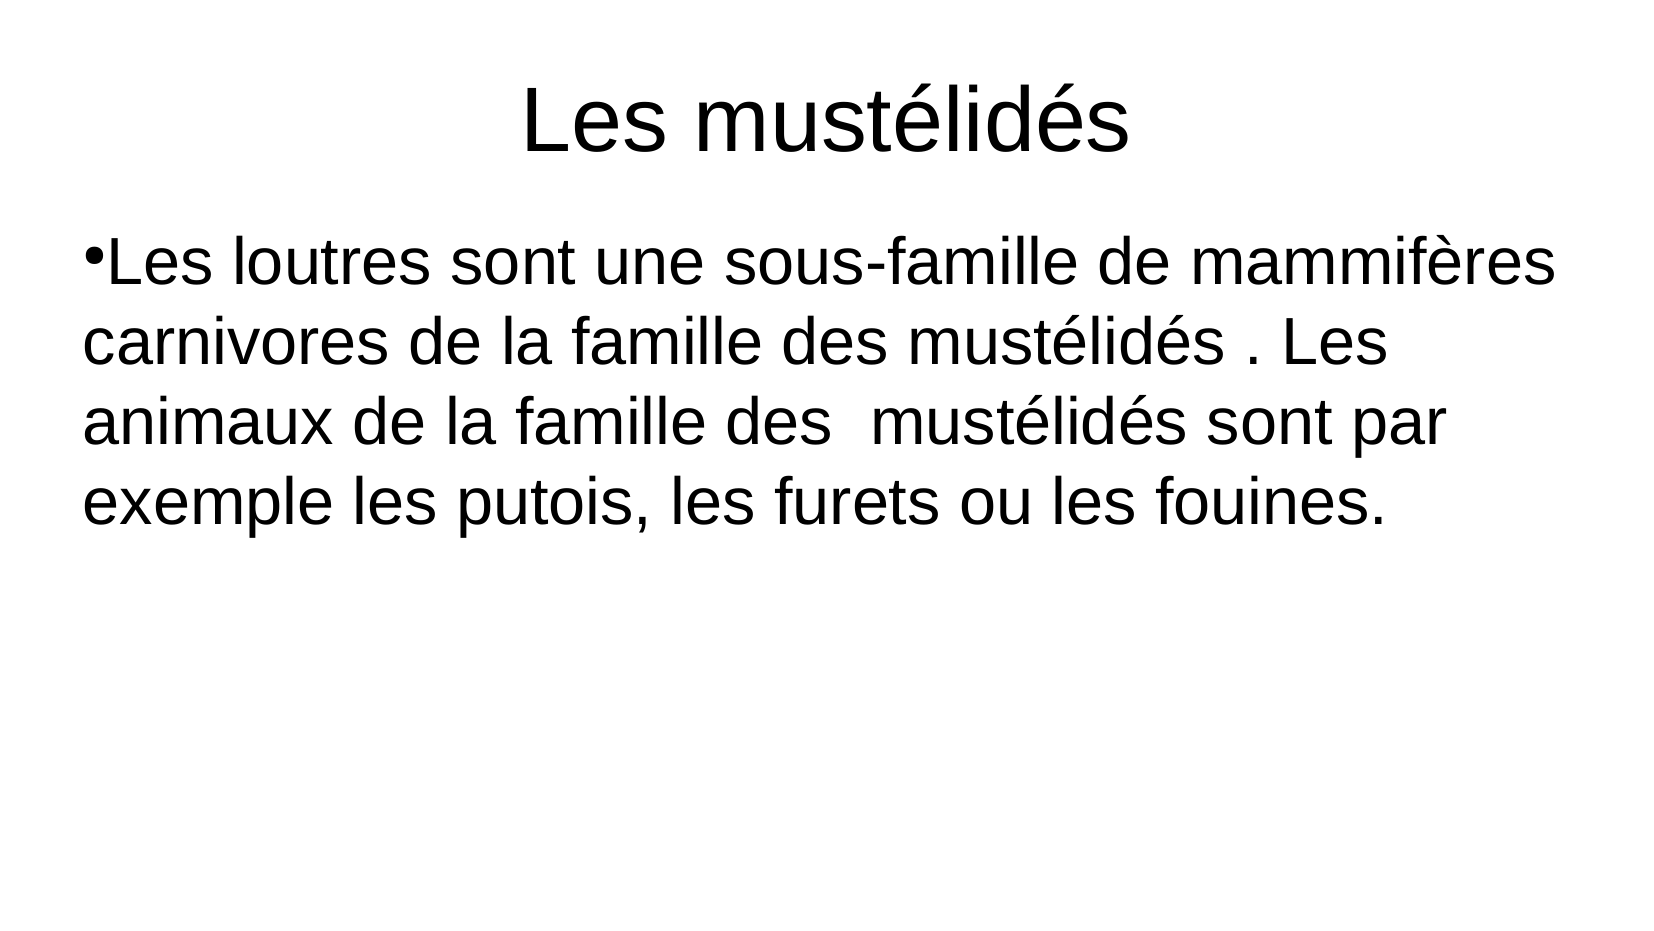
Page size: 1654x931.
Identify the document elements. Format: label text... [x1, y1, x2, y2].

title Les mustélidés [82, 37, 1571, 193]
list Les loutres sont une sous-famille de mammifères carnivores de la famille des mustélidés . Les animaux de la famille des mustélidés sont par exemple les putois, les furets ou les fouines. [82, 217, 1571, 758]
